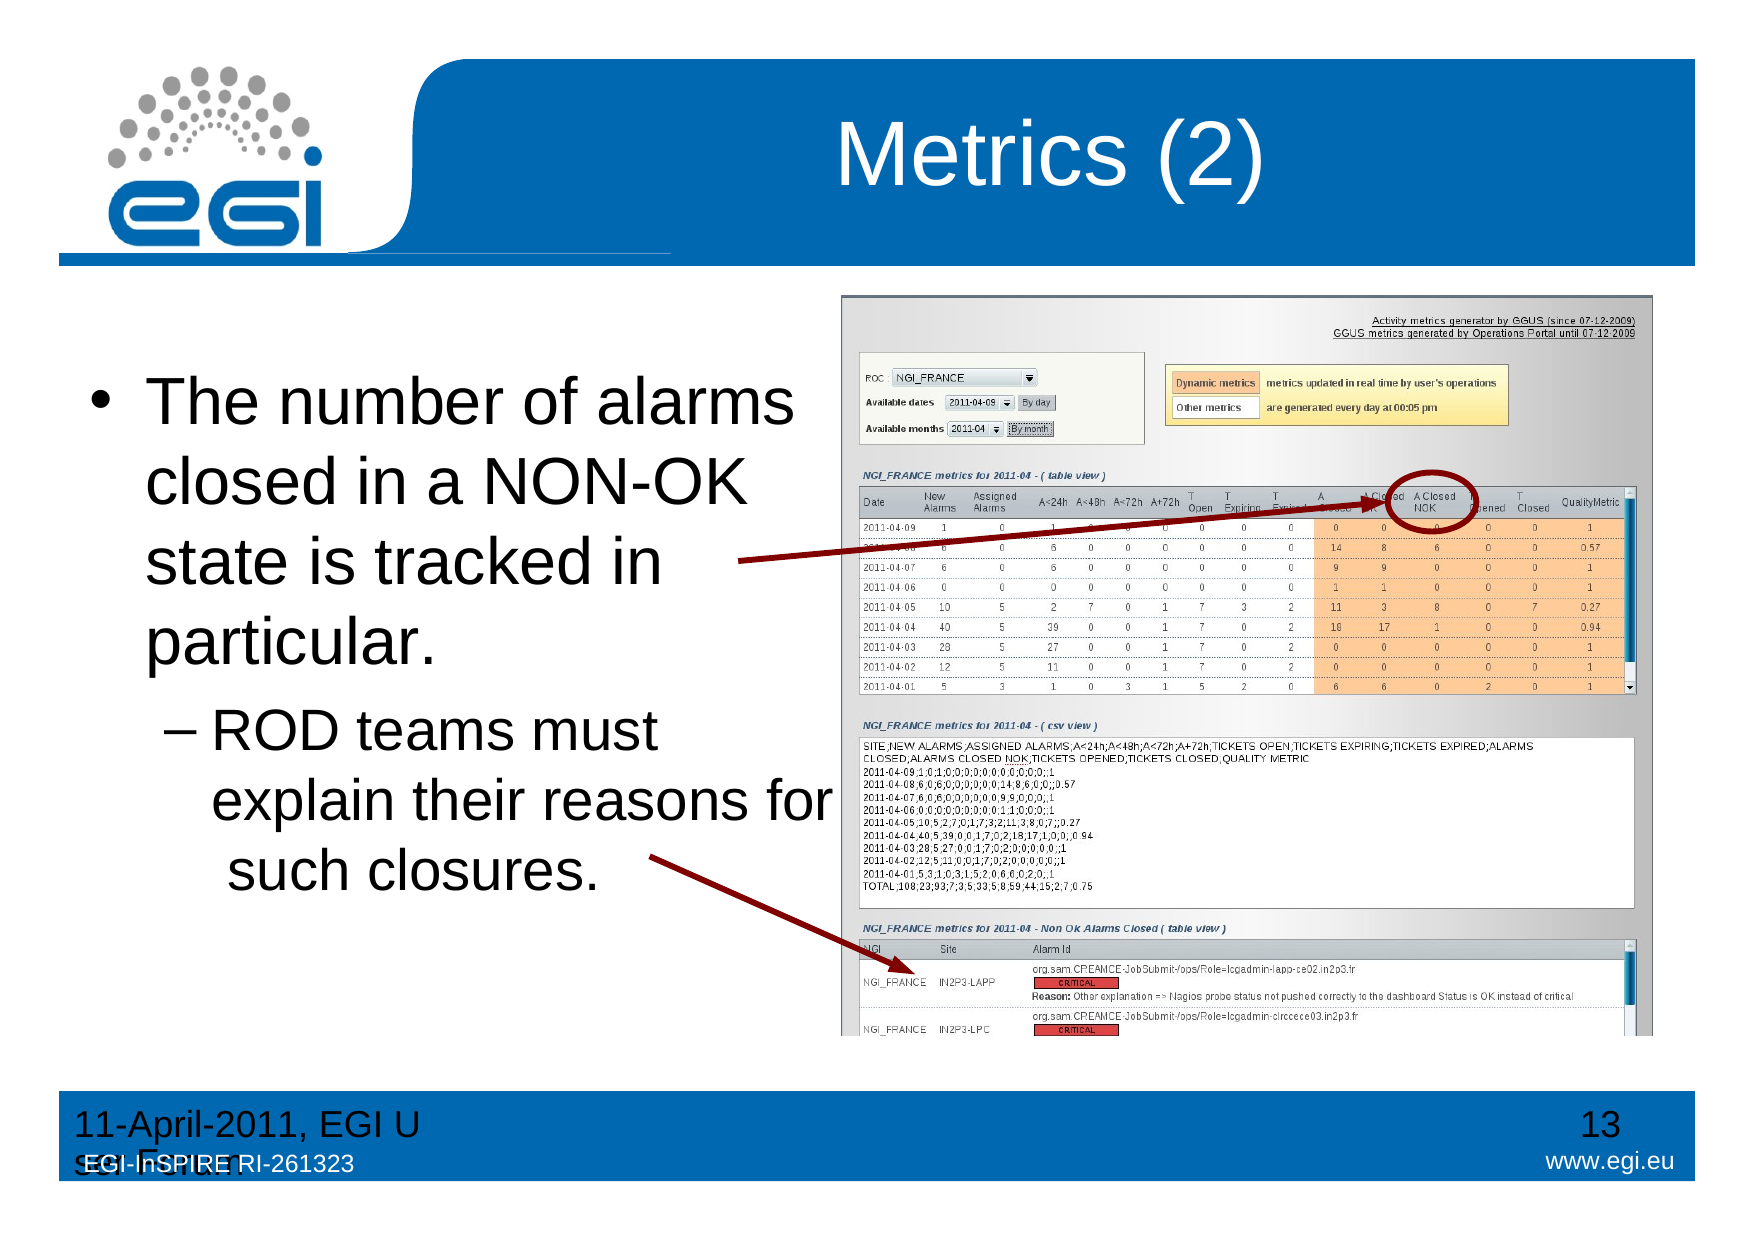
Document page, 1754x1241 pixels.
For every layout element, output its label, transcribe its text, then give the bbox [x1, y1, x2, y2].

picture [1391, 476, 1473, 528]
picture [840, 295, 1654, 1036]
picture [59, 59, 348, 253]
list The number of alarms closed in a NON-OK state is tracked in particular. ROD teams must explain their reasons for such closures. [74, 350, 857, 1034]
title Metrics (2) [439, 31, 1663, 267]
